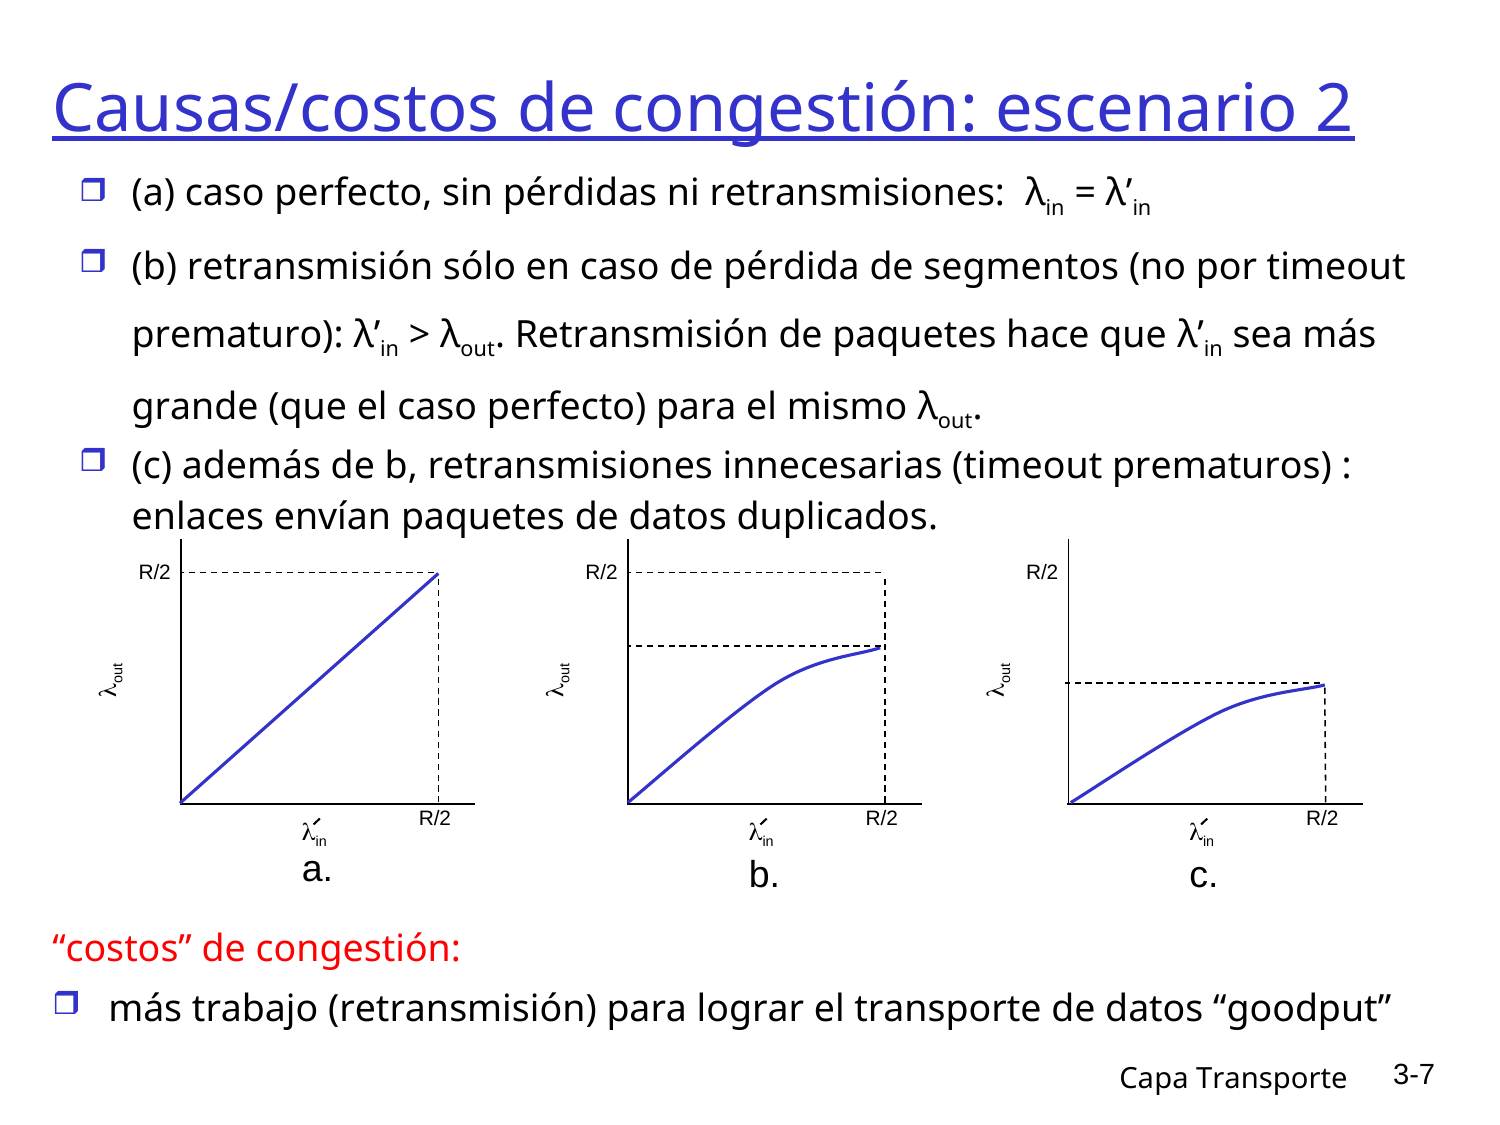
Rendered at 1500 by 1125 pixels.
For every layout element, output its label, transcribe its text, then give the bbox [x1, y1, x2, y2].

text_box c. [1174, 845, 1234, 904]
text_box R/2 [1291, 798, 1354, 838]
text_box a. [287, 839, 349, 898]
text_box out [532, 598, 581, 712]
text_box R/2 [850, 798, 913, 838]
text_box R/2 [123, 553, 186, 593]
text_box “costos” de congestión: más trabajo (retransmisión) para lograr el transporte de datos “goodput” [37, 913, 1500, 1077]
text_box in [733, 809, 789, 858]
list (a) caso perfecto, sin pérdidas ni retransmisiones: λin = λ’in (b) retransmisión sólo en caso de pérdida de segmentos (no por timeout prematuro): λ’in > λout. Retransmisión de paquetes hace que λ’in sea más grande (que el caso perfecto) para el mismo λout. (c) además de b, retransmisiones innecesarias (timeout prematuros) : enlaces envían paquetes de datos duplicados. [61, 157, 1489, 533]
text_box in [287, 809, 342, 839]
title Causas/costos de congestión: escenario 2 [37, 15, 1500, 196]
text_box R/2 [1011, 553, 1074, 593]
text_box b. [734, 845, 796, 904]
text_box out [85, 598, 134, 713]
text_box out [973, 598, 1021, 712]
text_box R/2 [403, 798, 466, 838]
text_box in [1174, 809, 1230, 845]
text_box R/2 [570, 553, 633, 593]
